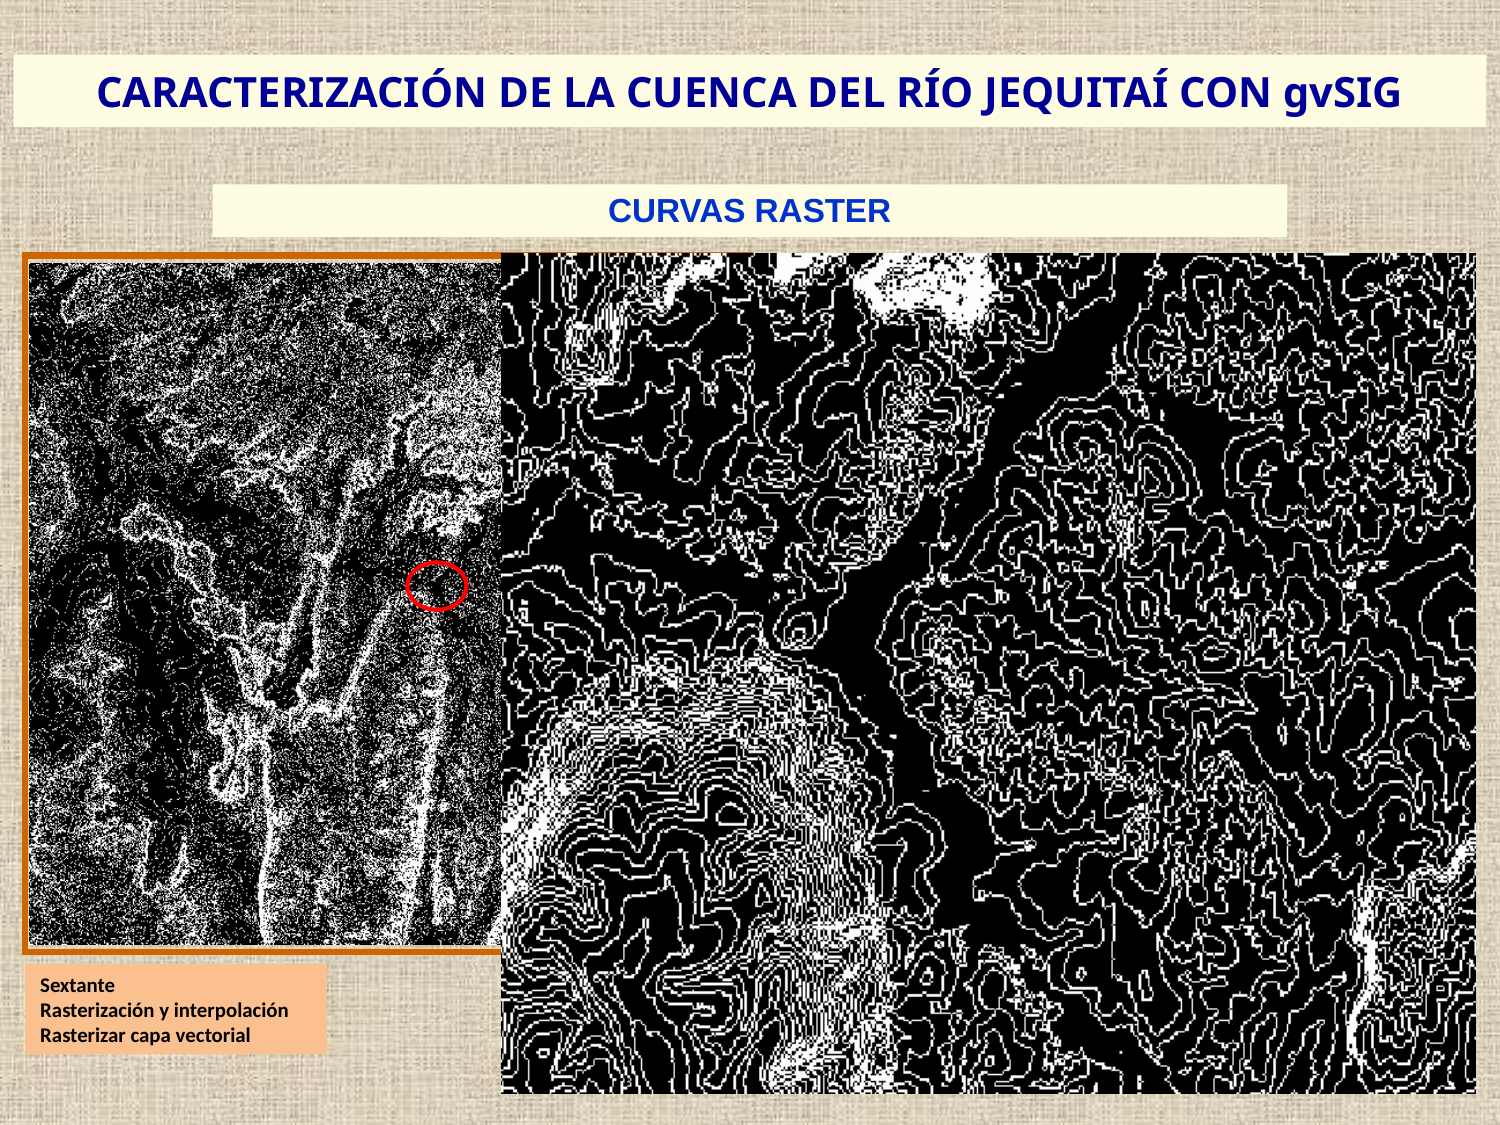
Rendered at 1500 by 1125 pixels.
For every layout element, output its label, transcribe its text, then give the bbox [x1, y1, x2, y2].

text_box CURVAS RASTER [212, 184, 1288, 237]
text_box Sextante Rasterización y interpolación Rasterizar capa vectorial [25, 964, 327, 1055]
text_box CARACTERIZACIÓN DE LA CUENCA DEL RÍO JEQUITAÍ CON gvSIG [13, 54, 1487, 128]
picture [0, 0, 1500, 1125]
